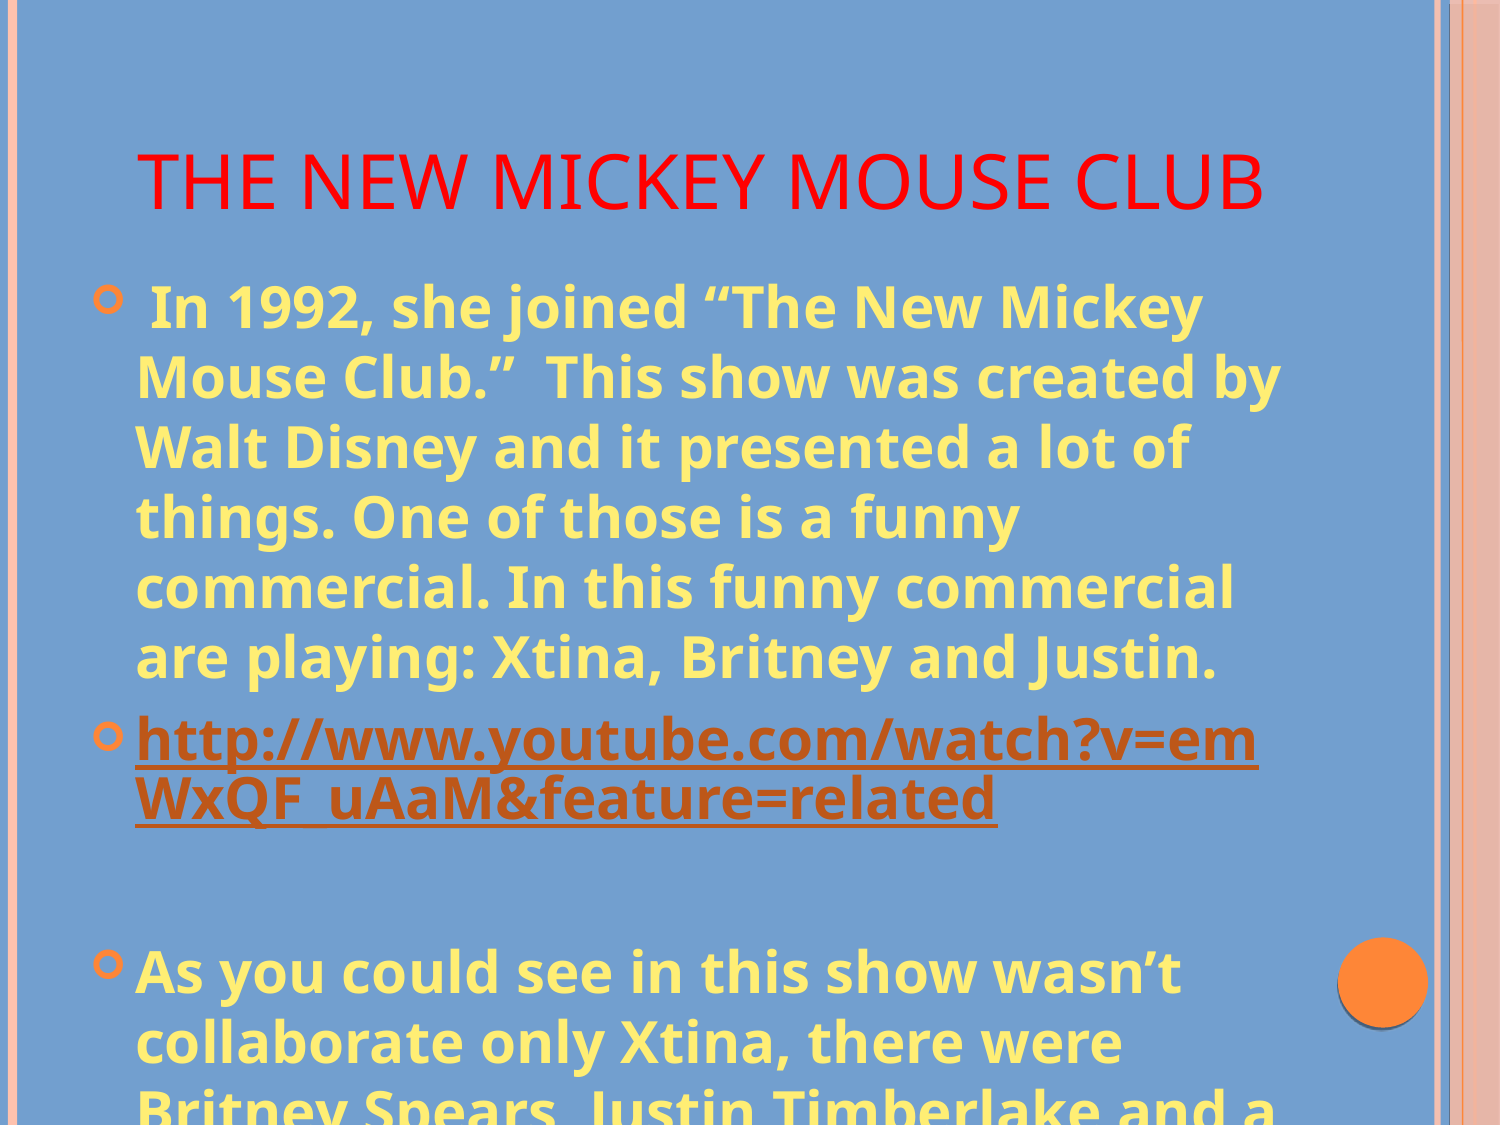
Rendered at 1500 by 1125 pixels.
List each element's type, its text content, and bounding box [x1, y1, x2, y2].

list In 1992, she joined “The New Mickey Mouse Club.” This show was created by Walt Disney and it presented a lot of things. One of those is a funny commercial. In this funny commercial are playing: Xtina, Britney and Justin. http://www.youtube.com/watch?v=emWxQF_uAaM&feature=related As you could see in this show wasn’t collaborate only Xtina, there were Britney Spears, Justin Timberlake and a lot of others famous people too. And with this show they all get famous. [75, 262, 1300, 1062]
title the new mickey MOUSE CLUB [75, 45, 1300, 233]
